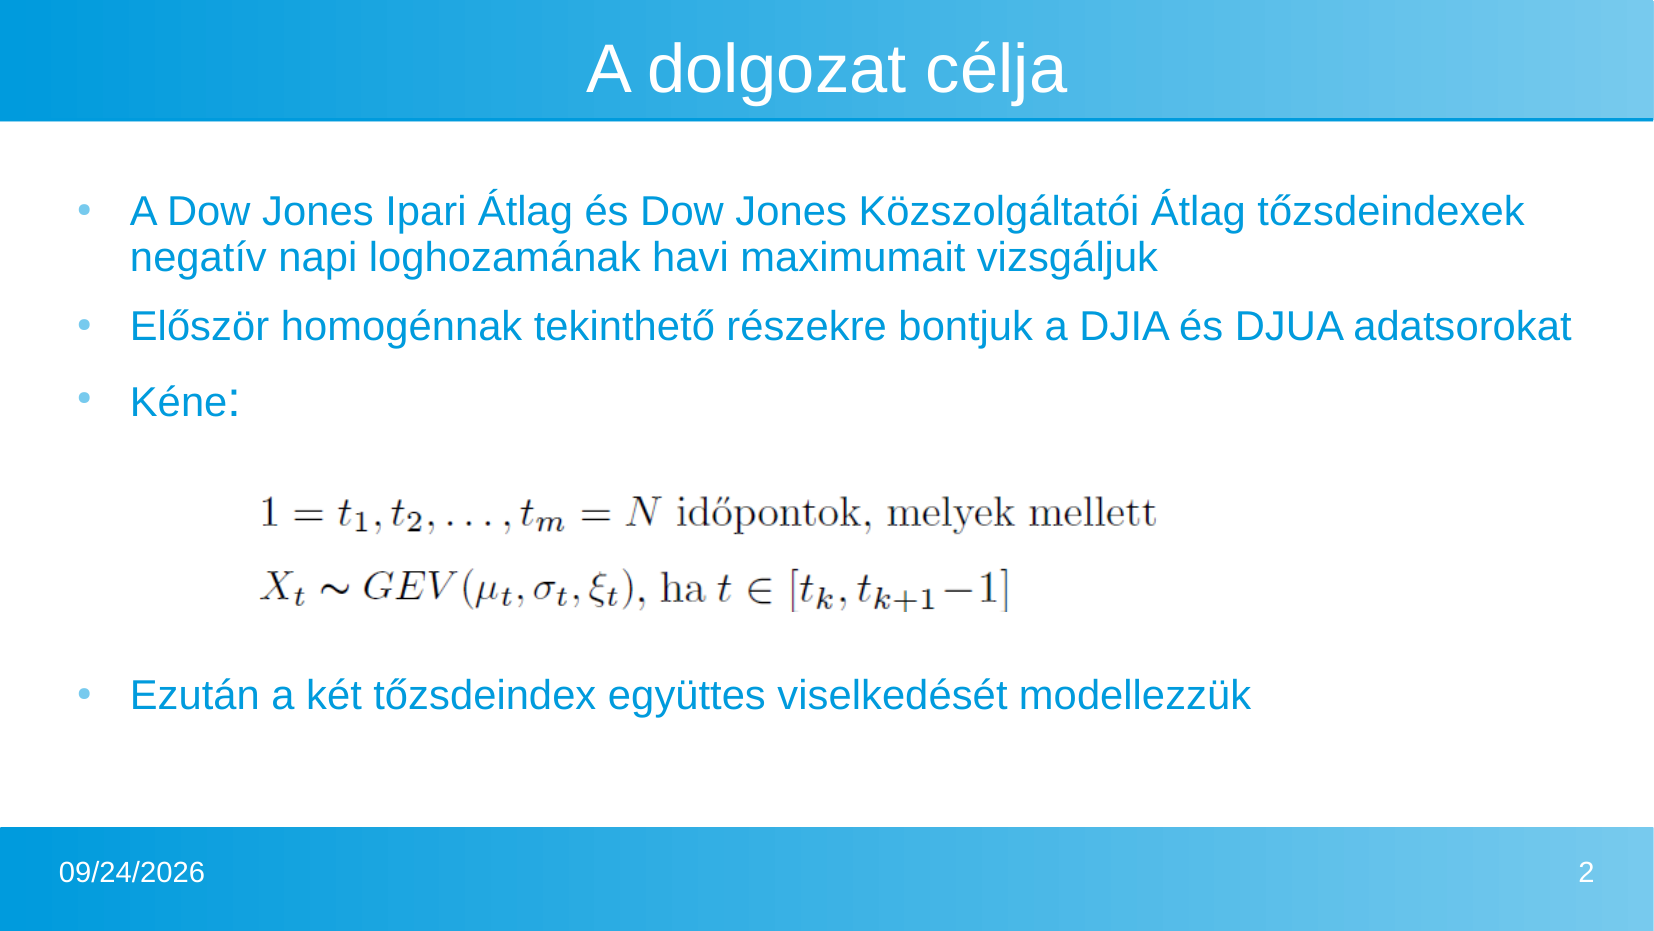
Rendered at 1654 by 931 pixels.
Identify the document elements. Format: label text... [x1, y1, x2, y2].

picture [259, 562, 1013, 614]
picture [262, 487, 1163, 544]
list A Dow Jones Ipari Átlag és Dow Jones Közszolgáltatói Átlag tőzsdeindexek negatív napi loghozamának havi maximumait vizsgáljuk Először homogénnak tekinthető részekre bontjuk a DJIA és DJUA adatsorokat Kéne: Ezután a két tőzsdeindex együttes viselkedését modellezzük [59, 187, 1595, 779]
title A dolgozat célja [59, 29, 1595, 108]
